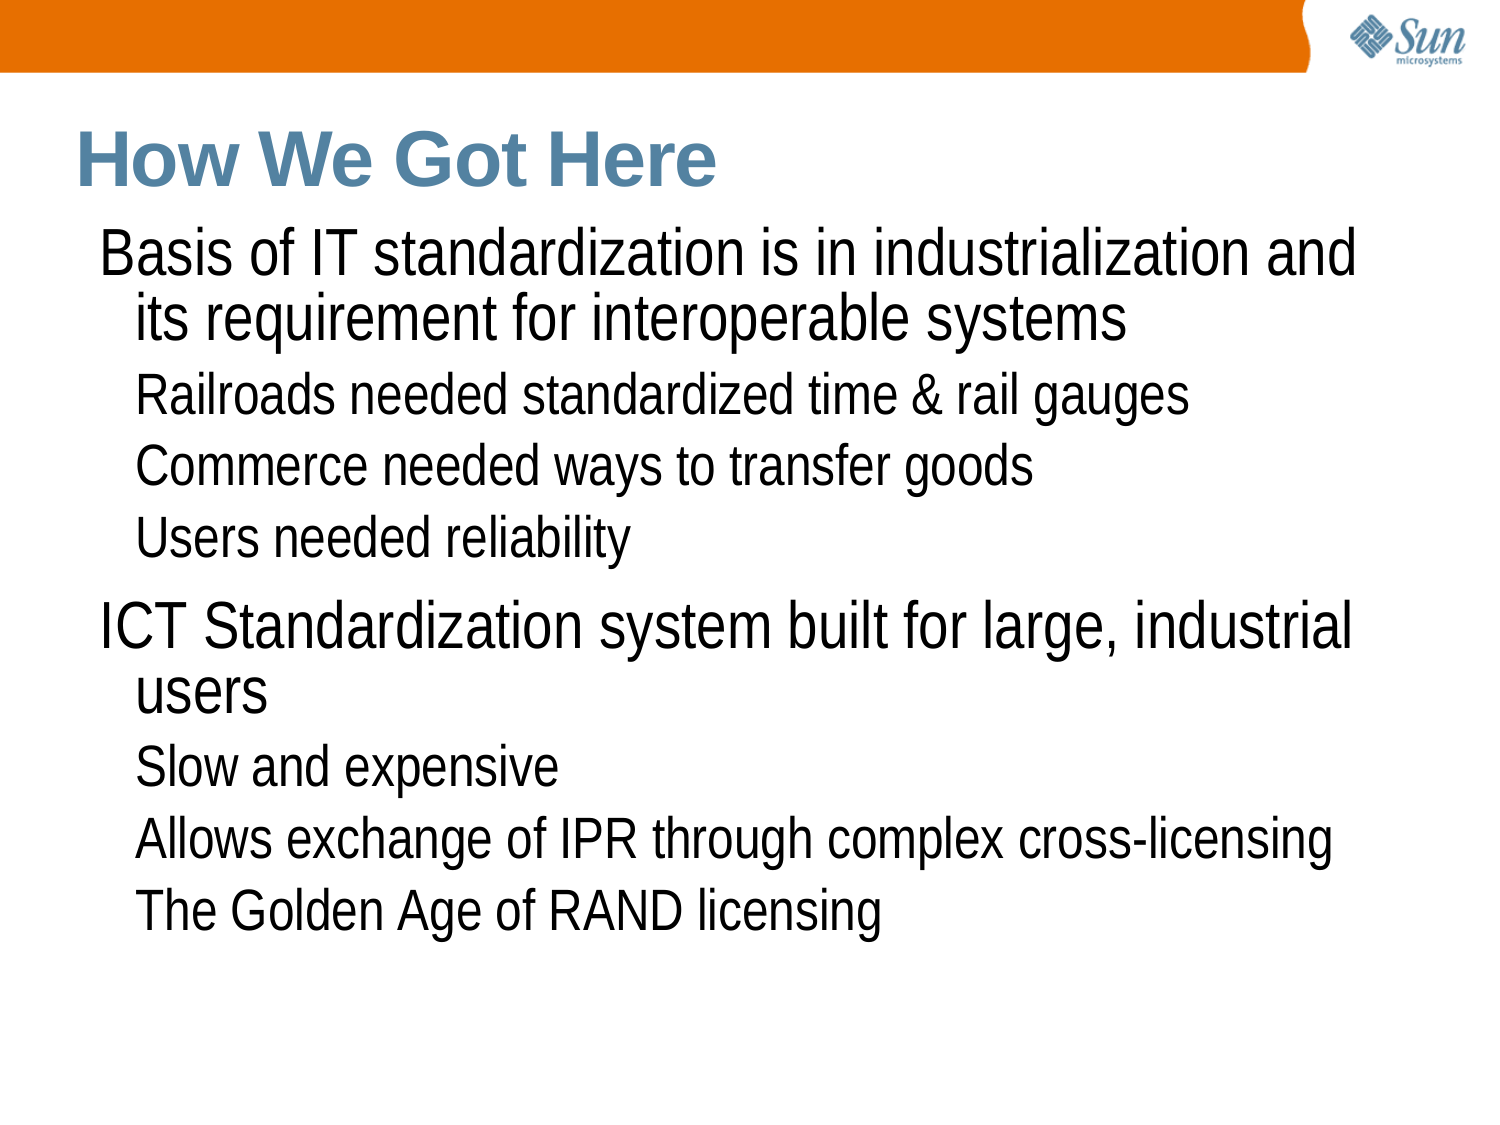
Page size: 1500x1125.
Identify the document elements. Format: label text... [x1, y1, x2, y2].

picture [0, 0, 1500, 75]
list Basis of IT standardization is in industrialization and its requirement for interoperable systems Railroads needed standardized time & rail gauges Commerce needed ways to transfer goods Users needed reliability ICT Standardization system built for large, industrial users Slow and expensive Allows exchange of IPR through complex cross-licensing The Golden Age of RAND licensing [64, 223, 1402, 1125]
title How We Got Here [75, 122, 1438, 228]
